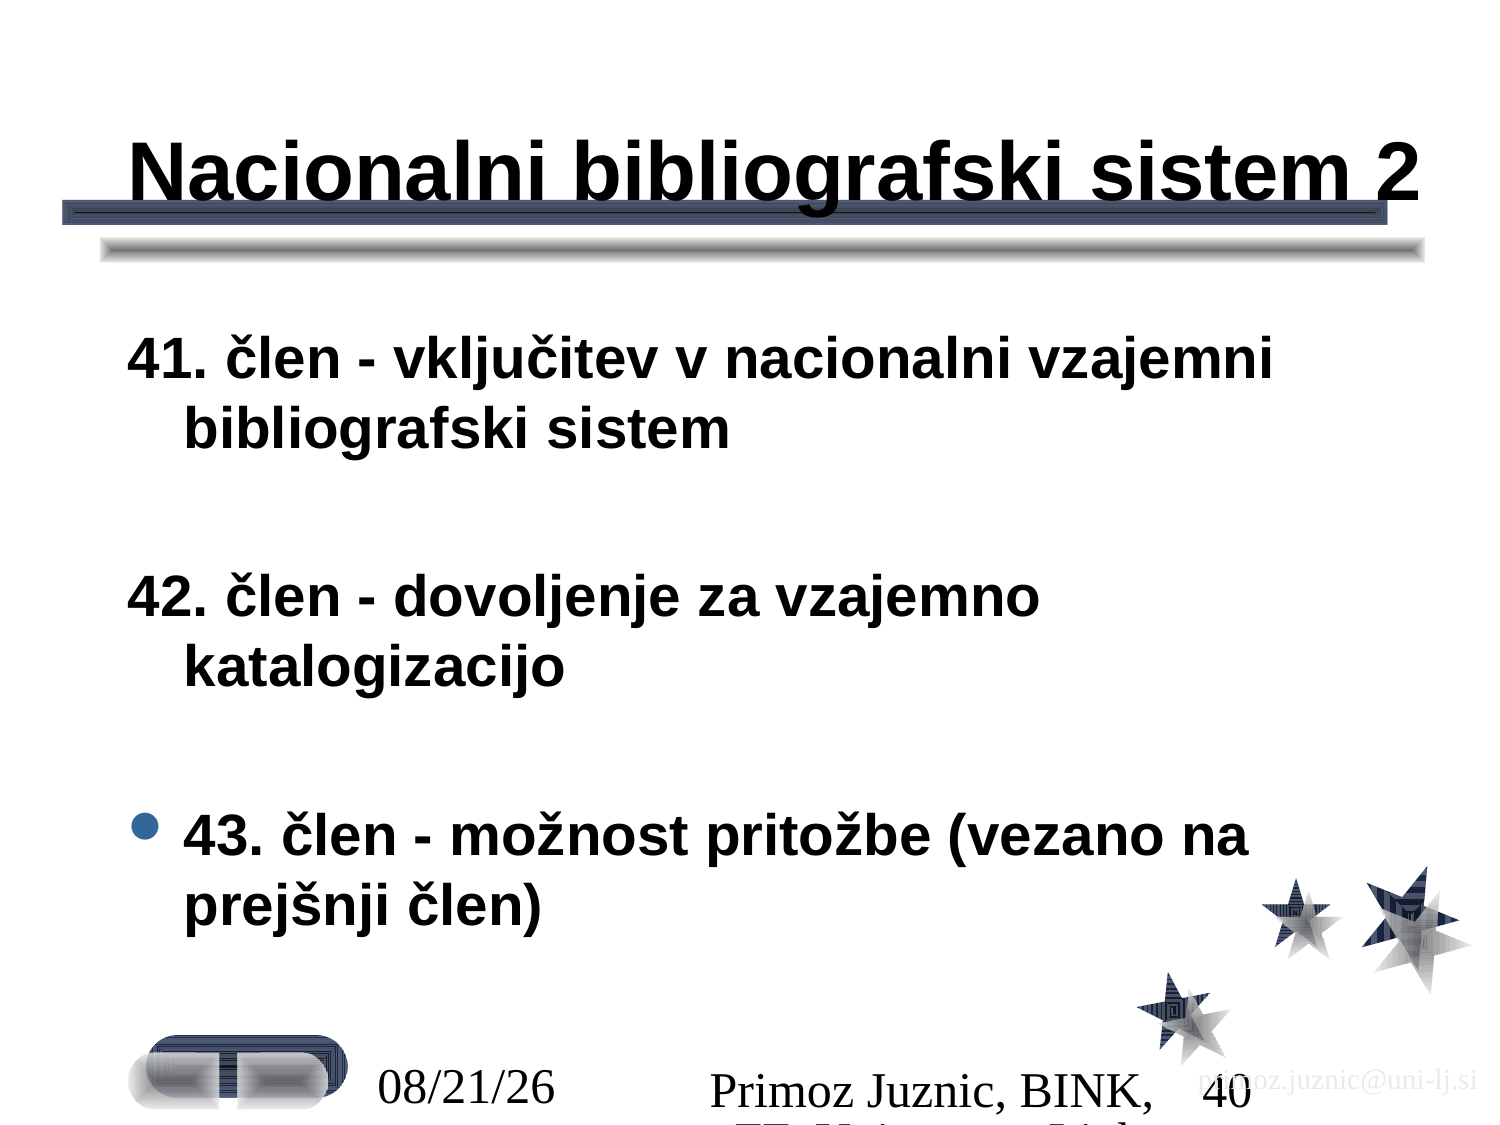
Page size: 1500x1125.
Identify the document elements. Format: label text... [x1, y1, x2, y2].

title Nacionalni bibliografski sistem 2 [112, 37, 1459, 225]
list 41. člen - vključitev v nacionalni vzajemni bibliografski sistem 42. člen - dovoljenje za vzajemno katalogizacijo 43. člen - možnost pritožbe (vezano na prejšnji člen) [112, 312, 1388, 988]
